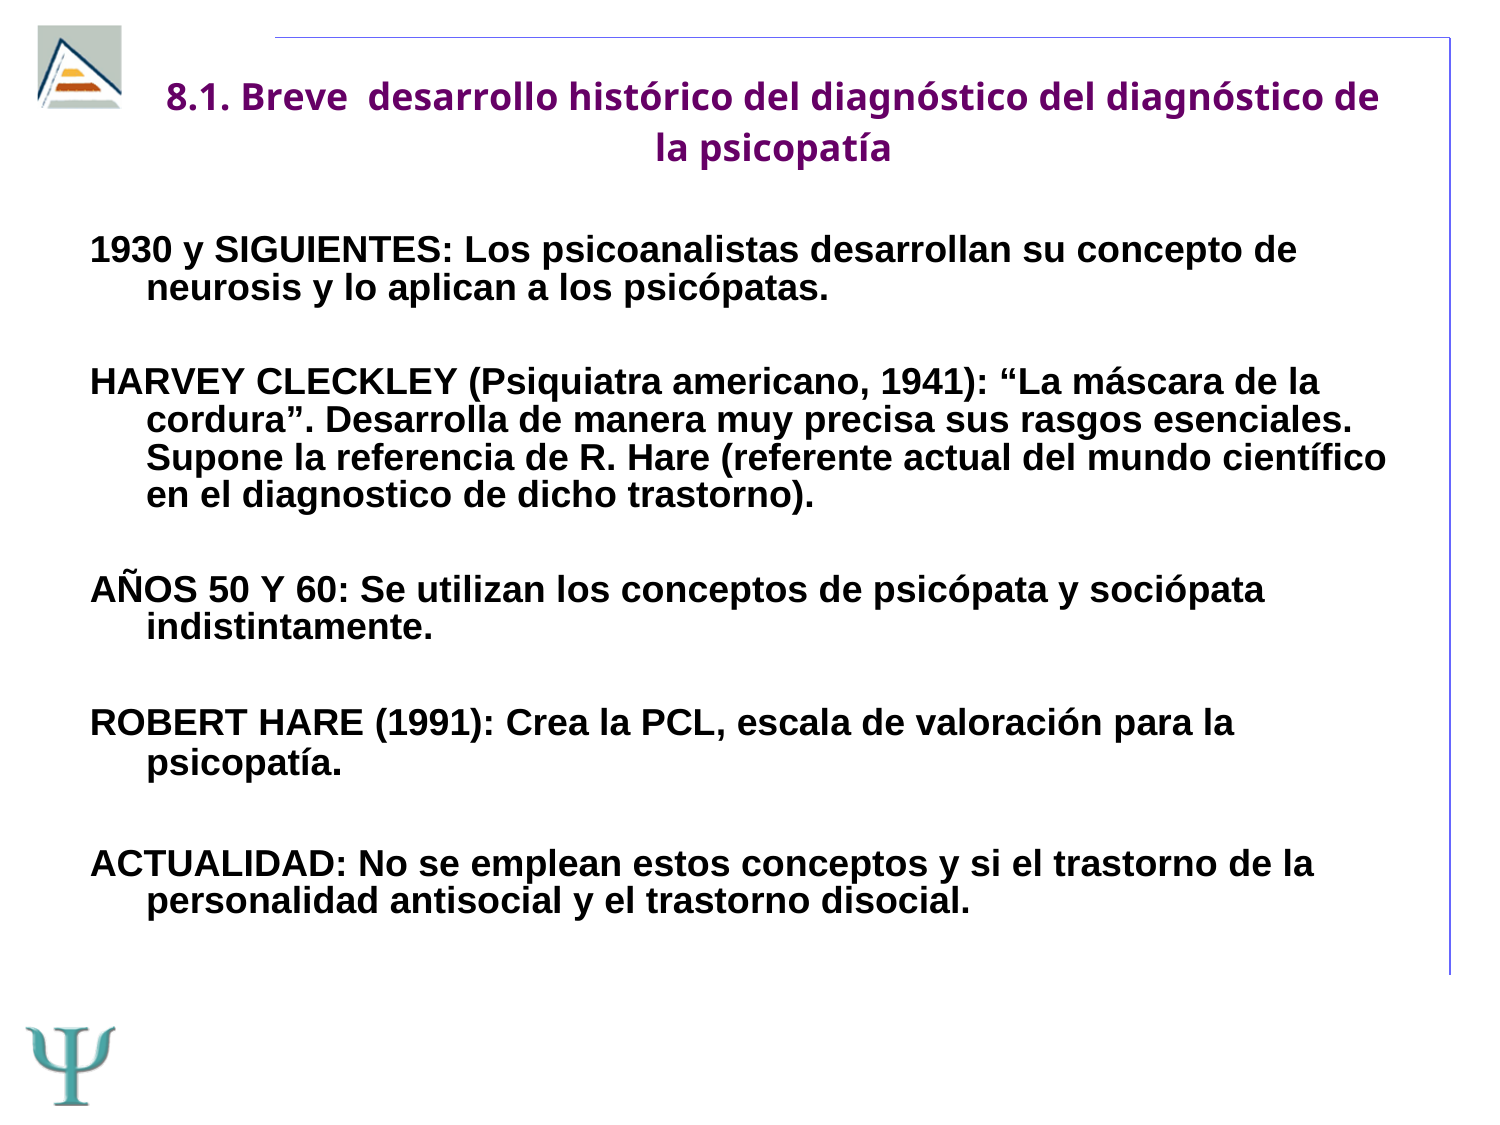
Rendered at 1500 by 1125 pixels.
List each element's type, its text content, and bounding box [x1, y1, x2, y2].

picture [24, 1024, 75, 1106]
list 1930 y SIGUIENTES: Los psicoanalistas desarrollan su concepto de neurosis y lo aplican a los psicópatas. HARVEY CLECKLEY (Psiquiatra americano, 1941): “La máscara de la cordura”. Desarrolla de manera muy precisa sus rasgos esenciales. Supone la referencia de R. Hare (referente actual del mundo científico en el diagnostico de dicho trastorno). AÑOS 50 Y 60: Se utilizan los conceptos de psicópata y sociópata indistintamente. ROBERT HARE (1991): Crea la PCL, escala de valoración para la psicopatía. ACTUALIDAD: No se emplean estos conceptos y si el trastorno de la personalidad antisocial y el trastorno disocial. [75, 224, 1426, 1125]
title 8.1. Breve desarrollo histórico del diagnóstico del diagnóstico de la psicopatía [147, 56, 1400, 186]
picture [37, 24, 122, 109]
